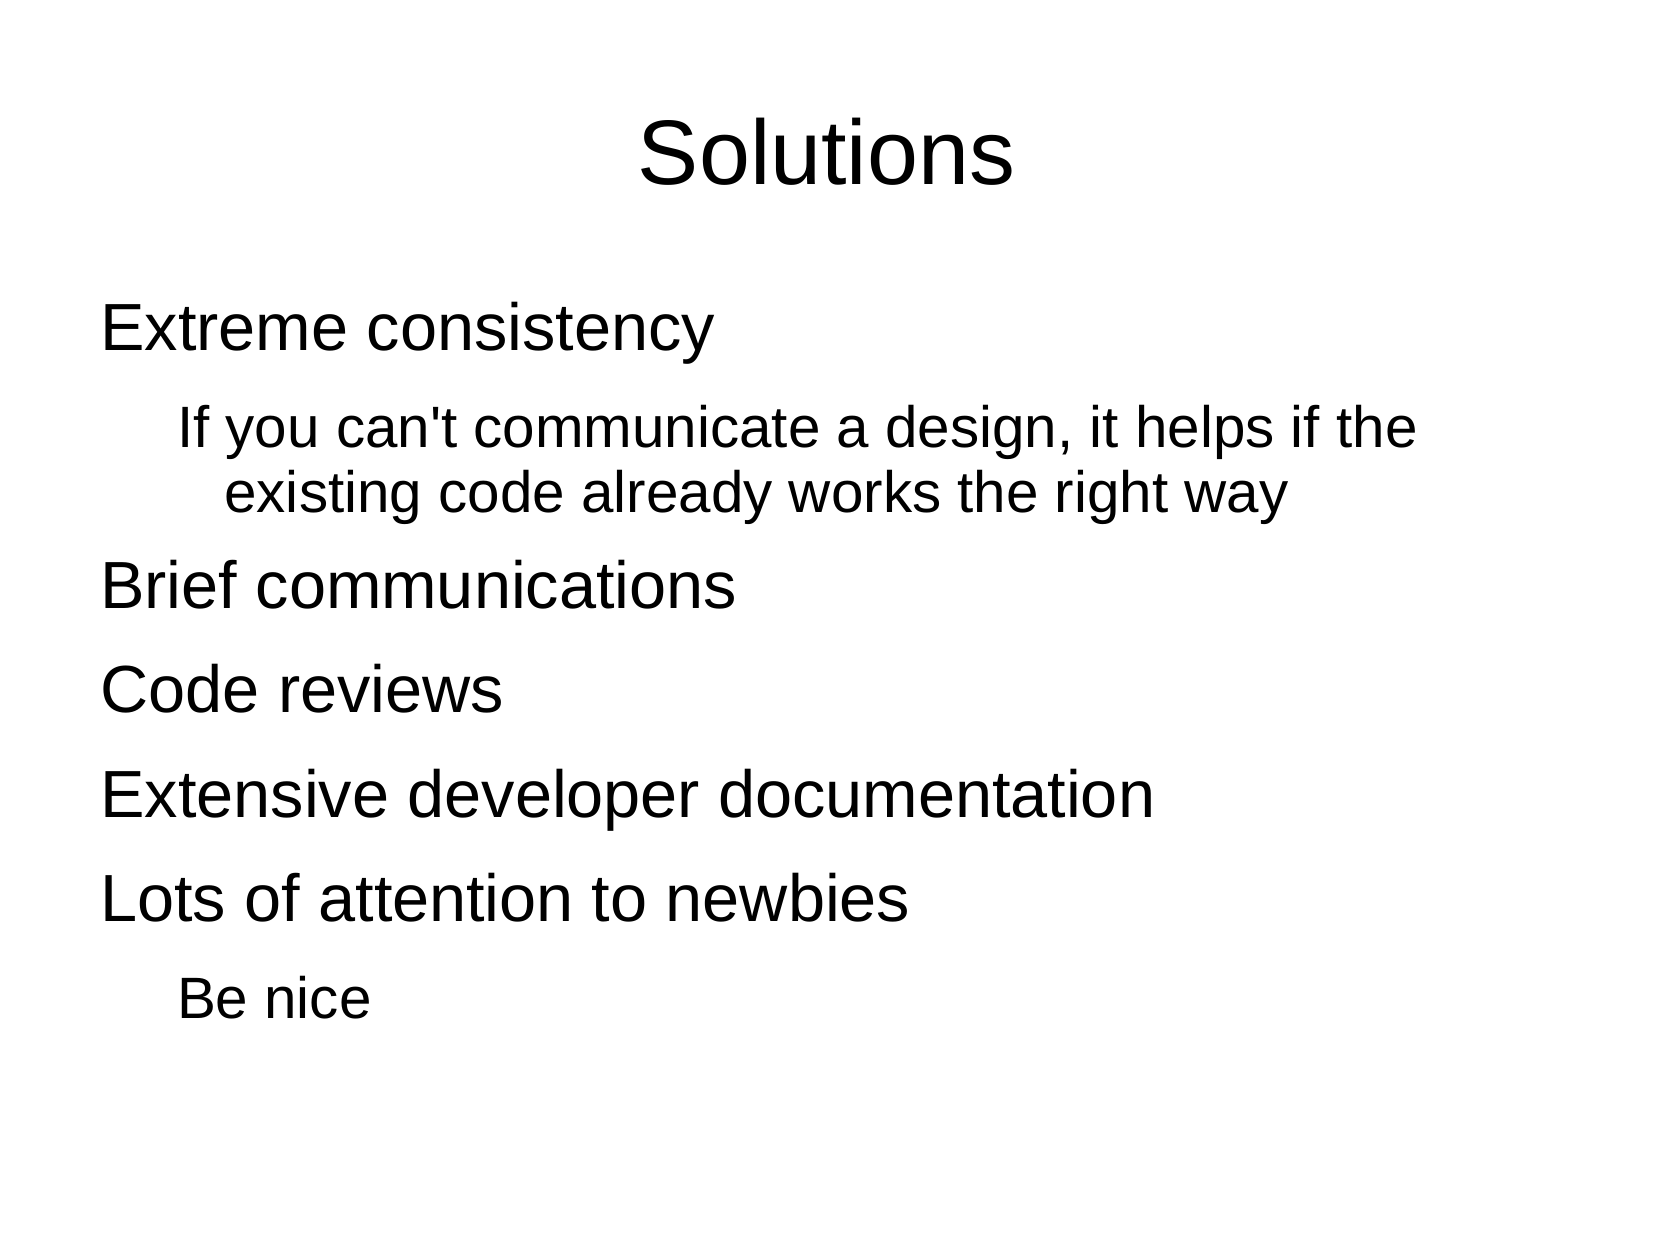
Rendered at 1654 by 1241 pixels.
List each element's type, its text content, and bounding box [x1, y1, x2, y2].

list Extreme consistency If you can't communicate a design, it helps if the existing code already works the right way Brief communications Code reviews Extensive developer documentation Lots of attention to newbies Be nice [82, 290, 1571, 1094]
title Solutions [82, 56, 1571, 250]
